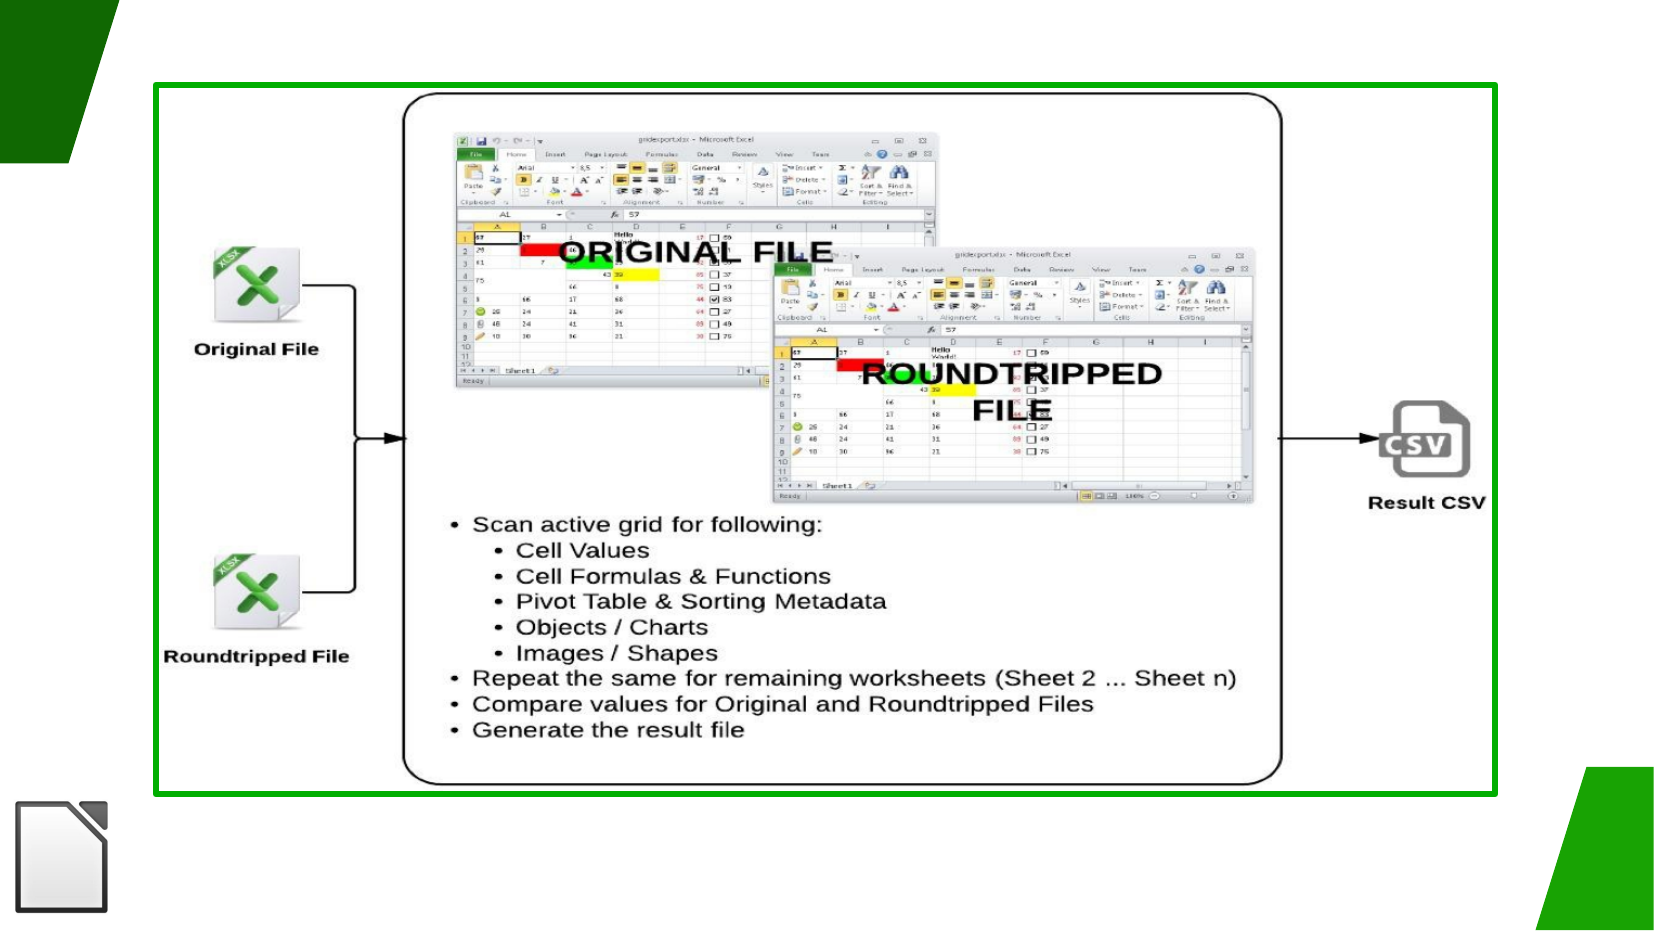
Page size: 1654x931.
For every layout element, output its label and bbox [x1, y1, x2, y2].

picture [158, 87, 1493, 792]
picture [12, 798, 111, 917]
